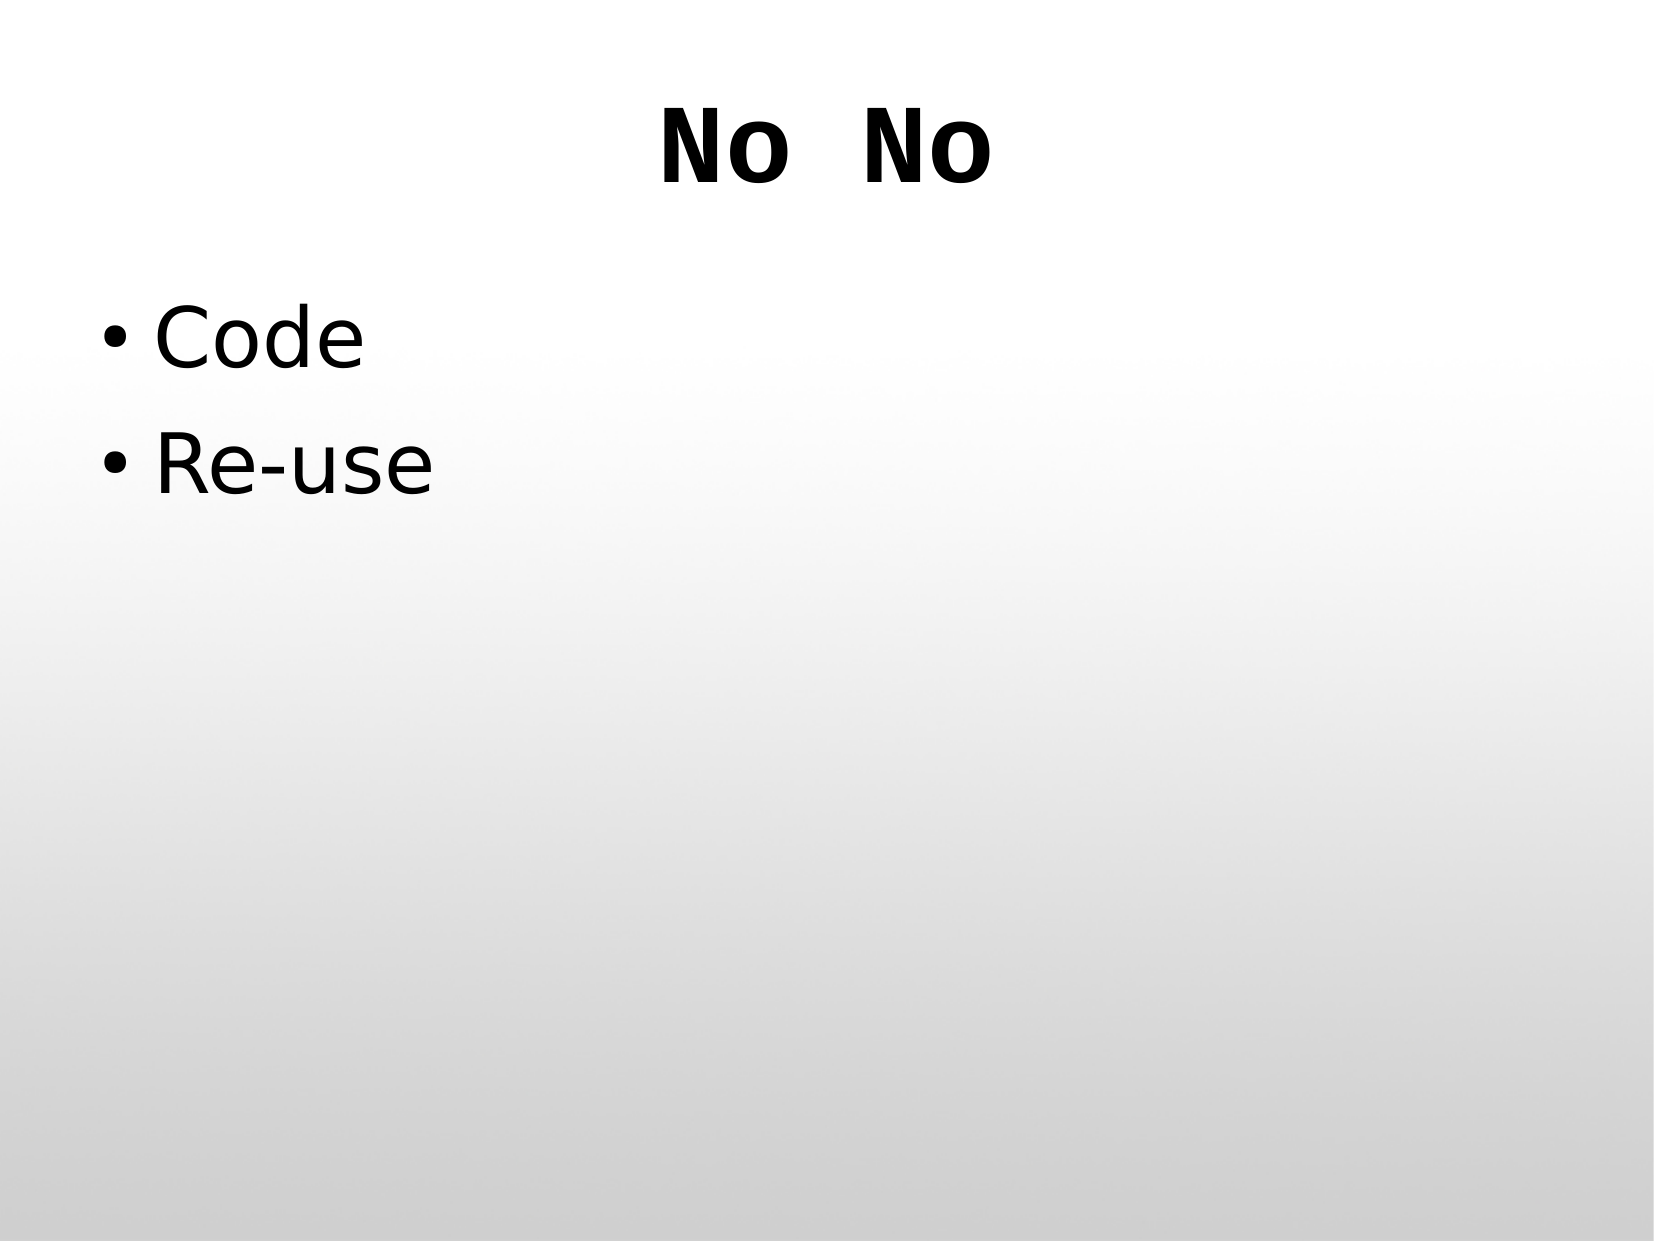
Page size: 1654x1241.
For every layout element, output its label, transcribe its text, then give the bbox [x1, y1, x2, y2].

picture [0, 0, 1654, 1241]
title No No [82, 49, 1571, 257]
list Code Re-use [82, 290, 1571, 1182]
